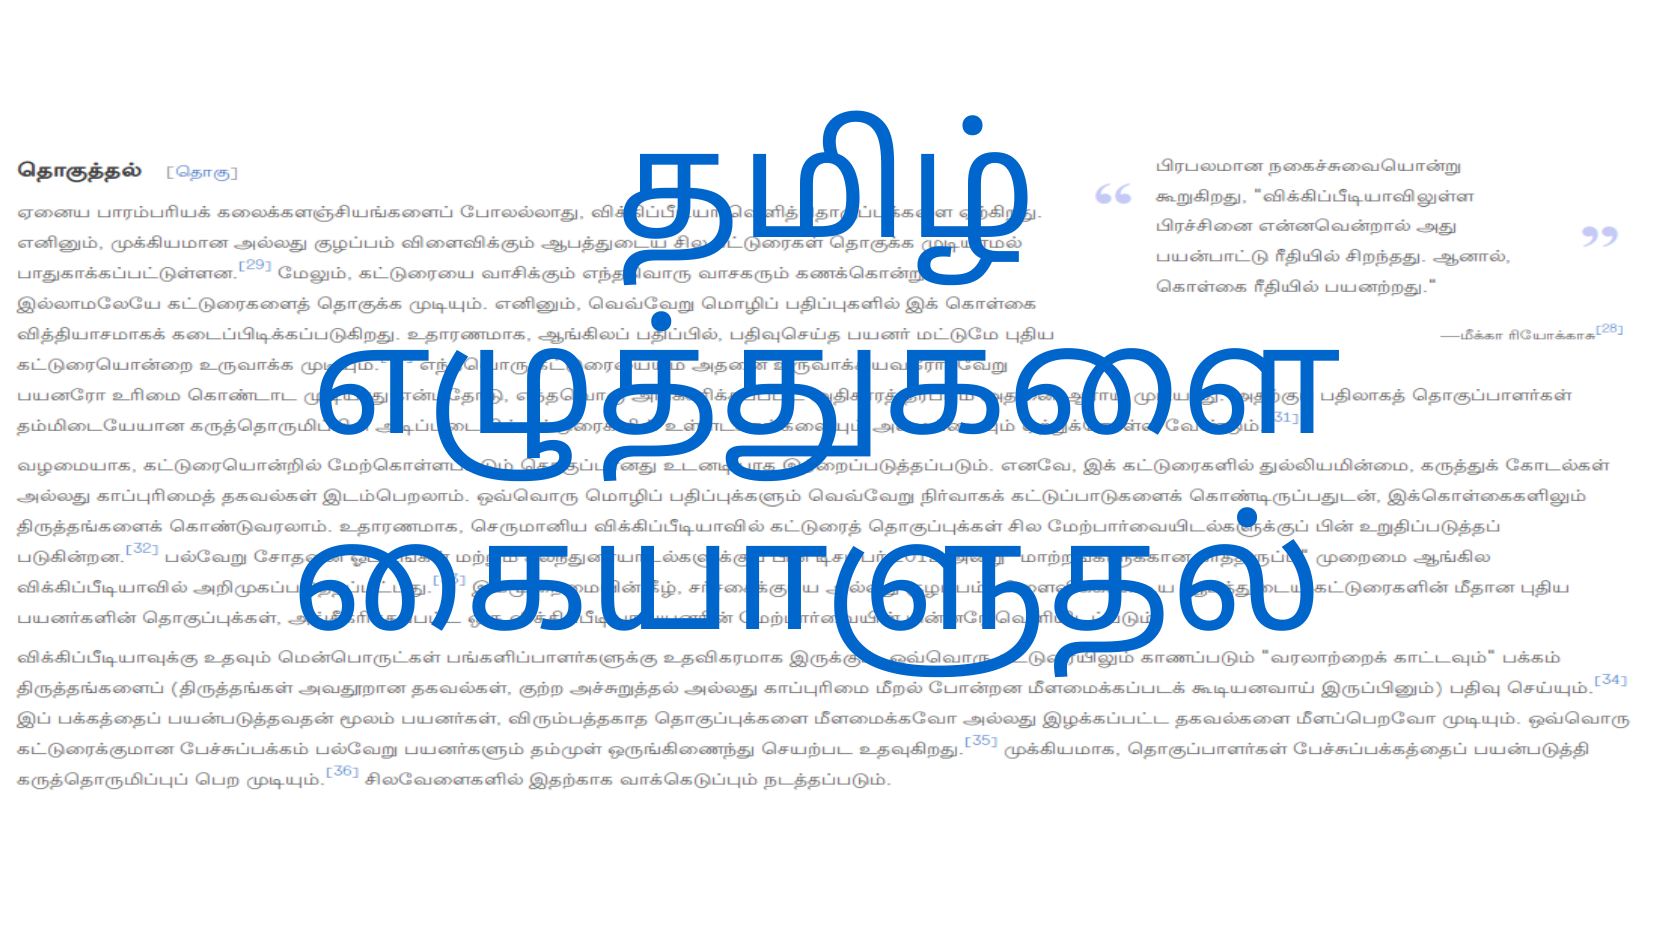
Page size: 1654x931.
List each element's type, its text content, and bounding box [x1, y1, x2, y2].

subtitle தமிழ் எழுத்துகளை கையாளுதல் [82, 37, 1571, 757]
picture [8, 145, 1654, 796]
